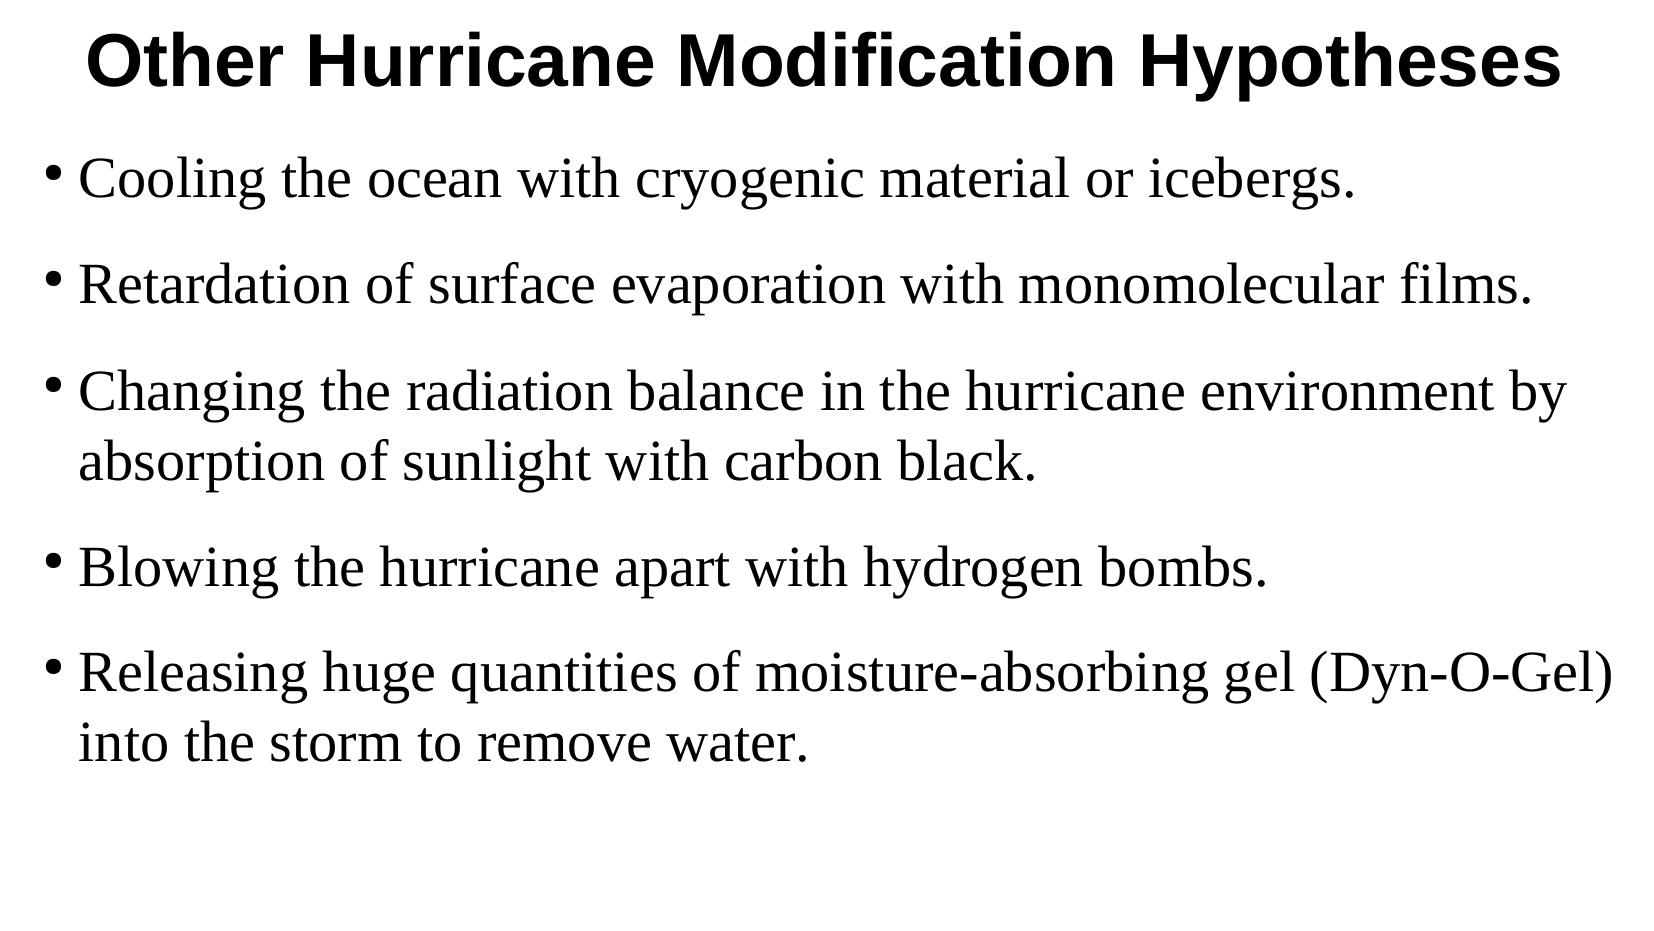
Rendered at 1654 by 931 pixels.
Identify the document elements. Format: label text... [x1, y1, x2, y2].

text_box Cooling the ocean with cryogenic material or icebergs. Retardation of surface evaporation with monomolecular films. Changing the radiation balance in the hurricane environment by absorption of sunlight with carbon black. Blowing the hurricane apart with hydrogen bombs. Releasing huge quantities of moisture-absorbing gel (Dyn-O-Gel) into the storm to remove water. [27, 132, 1631, 782]
title Other Hurricane Modification Hypotheses [0, 5, 1654, 107]
